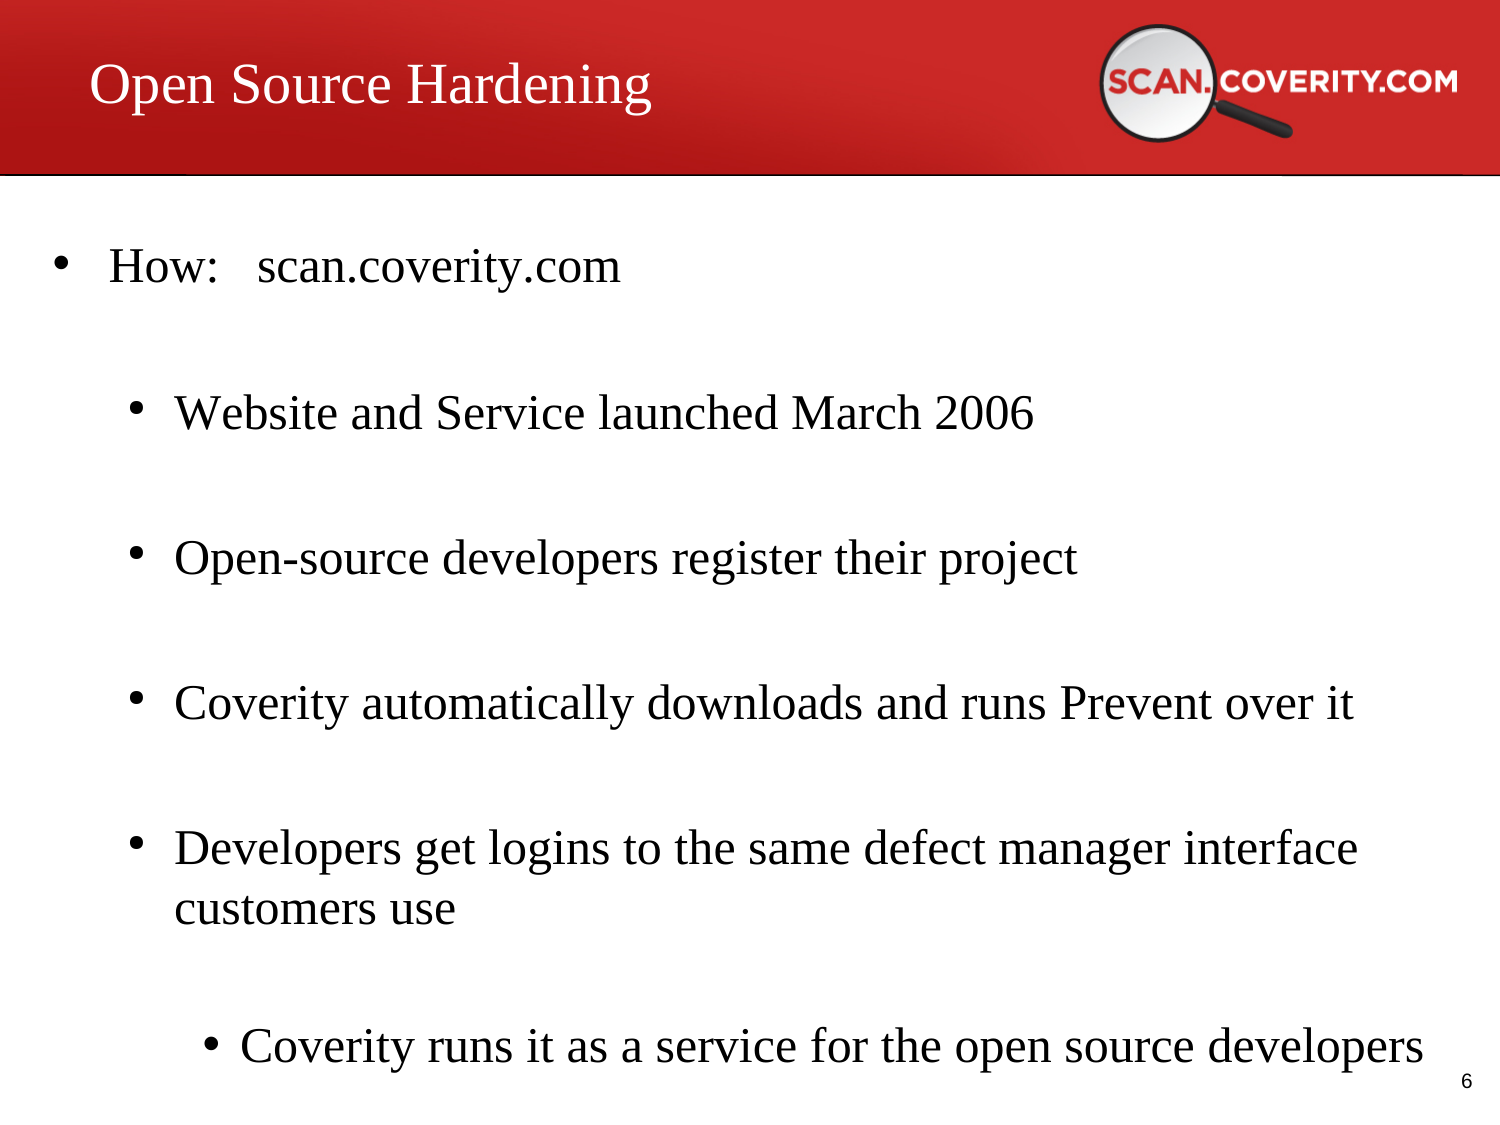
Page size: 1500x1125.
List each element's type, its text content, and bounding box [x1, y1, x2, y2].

picture [0, 0, 1500, 174]
text_box How: scan.coverity.com Website and Service launched March 2006 Open-source developers register their project Coverity automatically downloads and runs Prevent over it Developers get logins to the same defect manager interface customers use Coverity runs it as a service for the open source developers [37, 224, 1500, 1075]
title Open Source Hardening [75, 24, 1126, 143]
